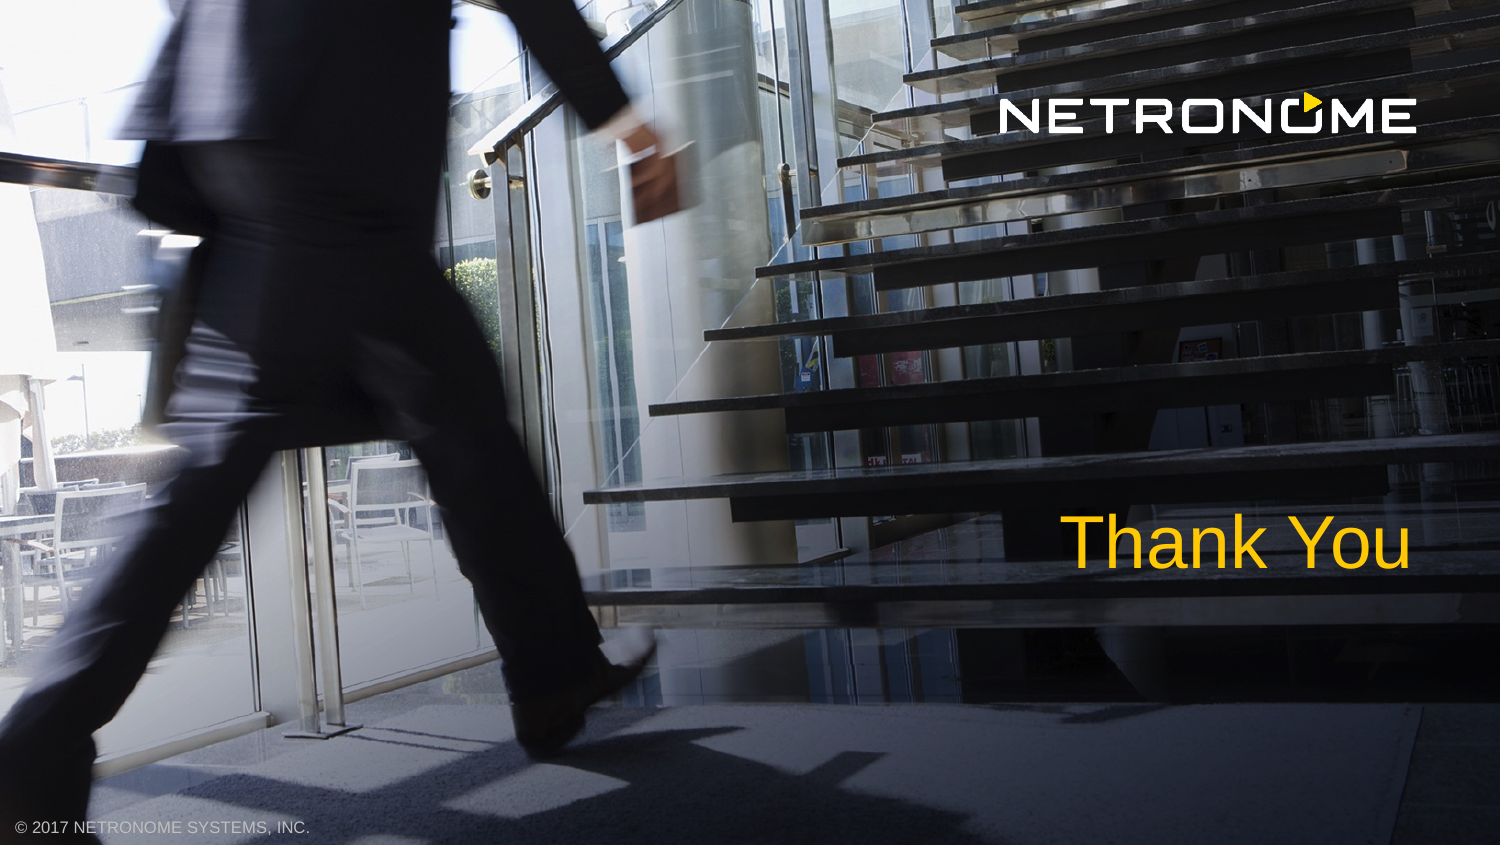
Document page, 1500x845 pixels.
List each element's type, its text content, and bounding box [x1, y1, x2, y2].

picture [0, 0, 1500, 843]
title Thank You [489, 482, 1429, 595]
